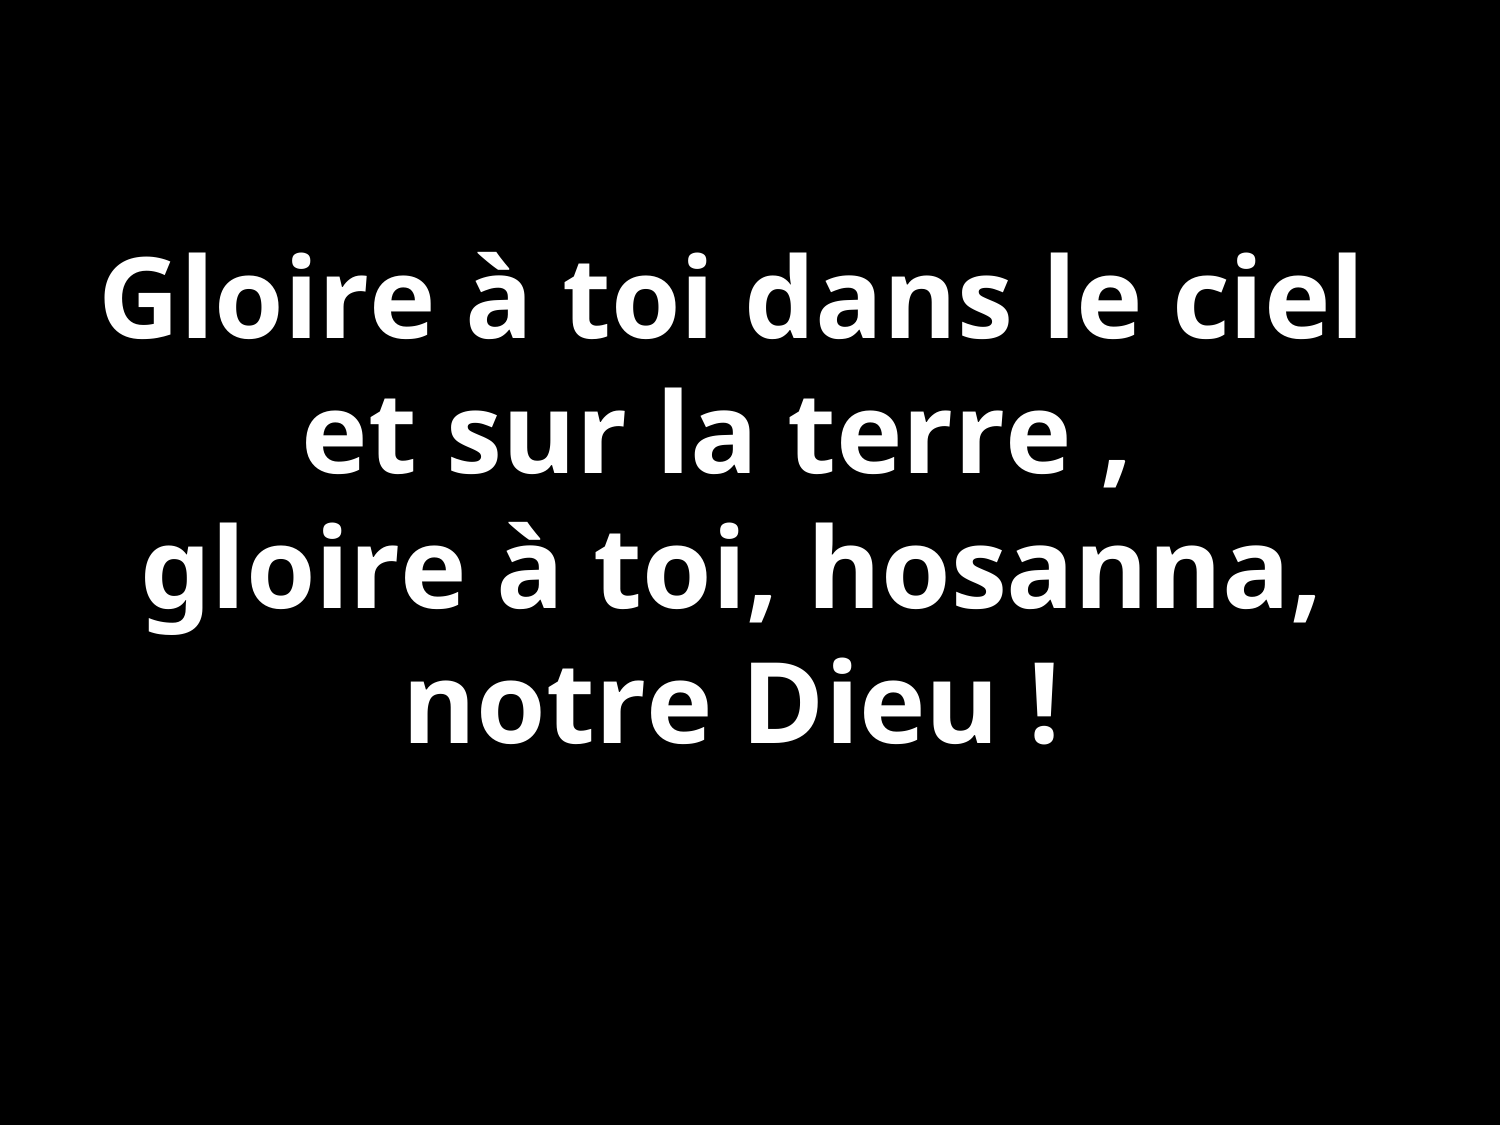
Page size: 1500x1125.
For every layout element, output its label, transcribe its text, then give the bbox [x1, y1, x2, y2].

text_box Gloire à toi dans le ciel et sur la terre , gloire à toi, hosanna, notre Dieu ! [41, 66, 1424, 591]
